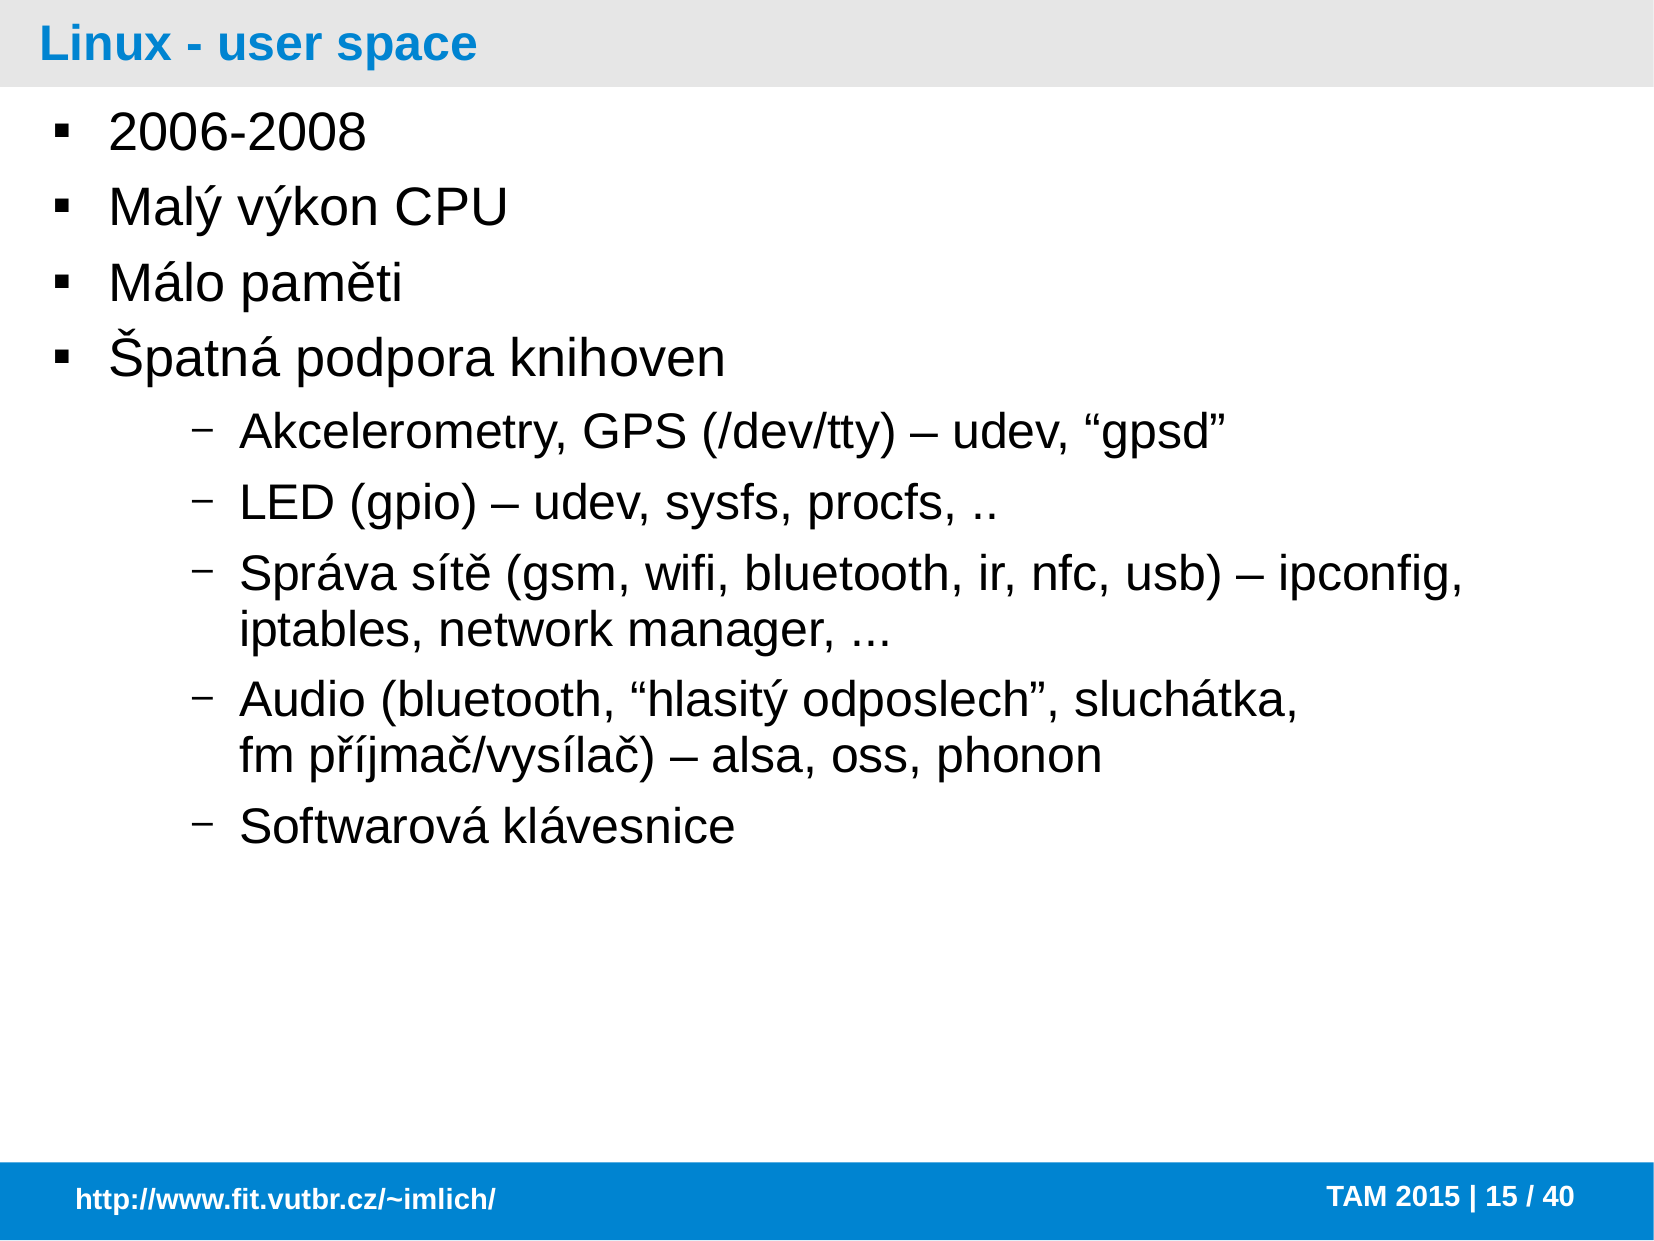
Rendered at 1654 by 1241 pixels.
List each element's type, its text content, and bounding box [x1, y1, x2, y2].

title Linux - user space [39, 5, 1615, 81]
list 2006-2008 Malý výkon CPU Málo paměti Špatná podpora knihoven Akcelerometry, GPS (/dev/tty) – udev, “gpsd” LED (gpio) – udev, sysfs, procfs, .. Správa sítě (gsm, wifi, bluetooth, ir, nfc, usb) – ipconfig, iptables, network manager, ... Audio (bluetooth, “hlasitý odposlech”, sluchátka, fm příjmač/vysílač) – alsa, oss, phonon Softwarová klávesnice [37, 101, 1613, 1126]
